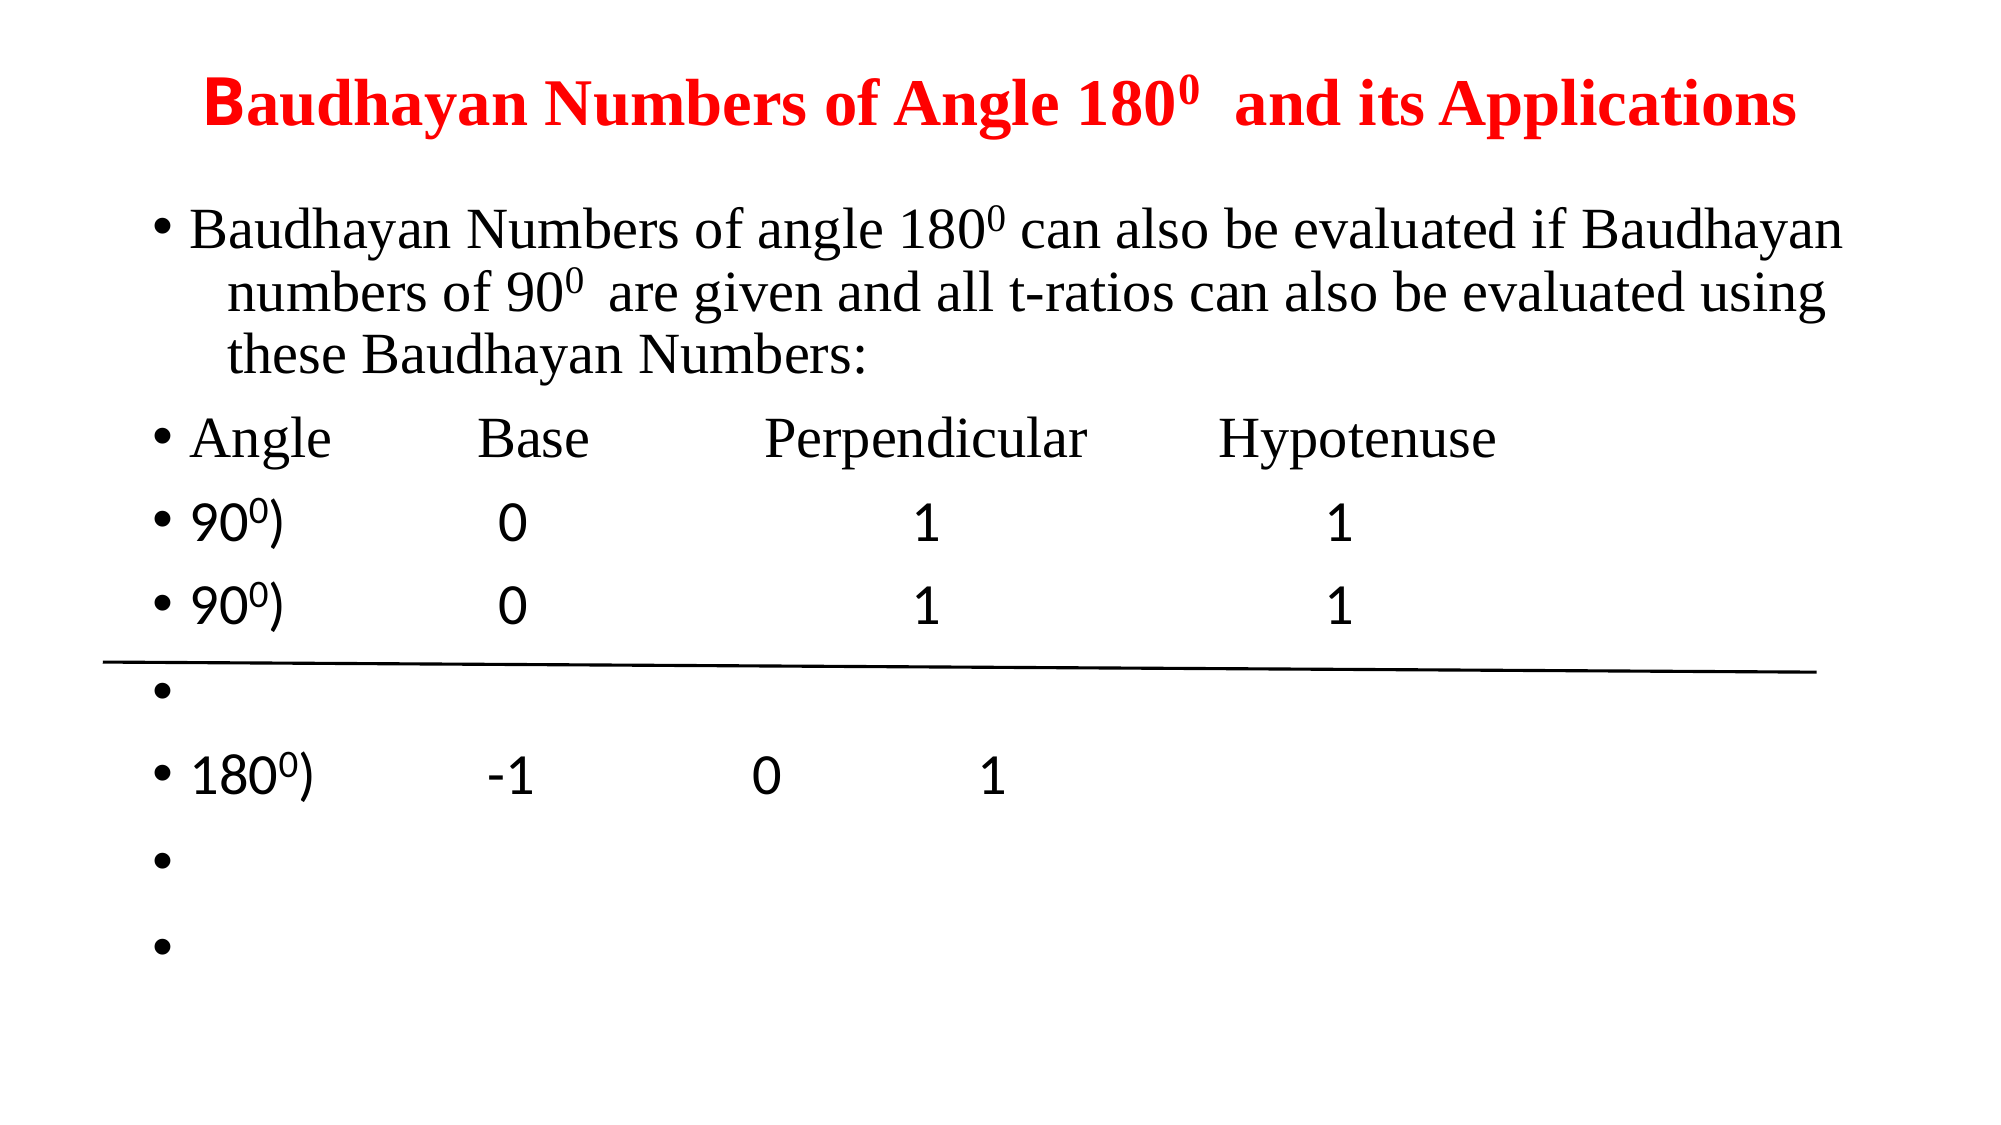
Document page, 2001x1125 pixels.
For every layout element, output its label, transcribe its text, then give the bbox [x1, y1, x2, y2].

title Baudhayan Numbers of Angle 1800 and its Applications [137, 59, 1863, 190]
list Baudhayan Numbers of angle 1800 can also be evaluated if Baudhayan numbers of 900 are given and all t-ratios can also be evaluated using these Baudhayan Numbers: Angle Base Perpendicular Hypotenuse 900) 0 1 1 900) 0 1 1 1800) -1 0 1 [137, 190, 1863, 1014]
